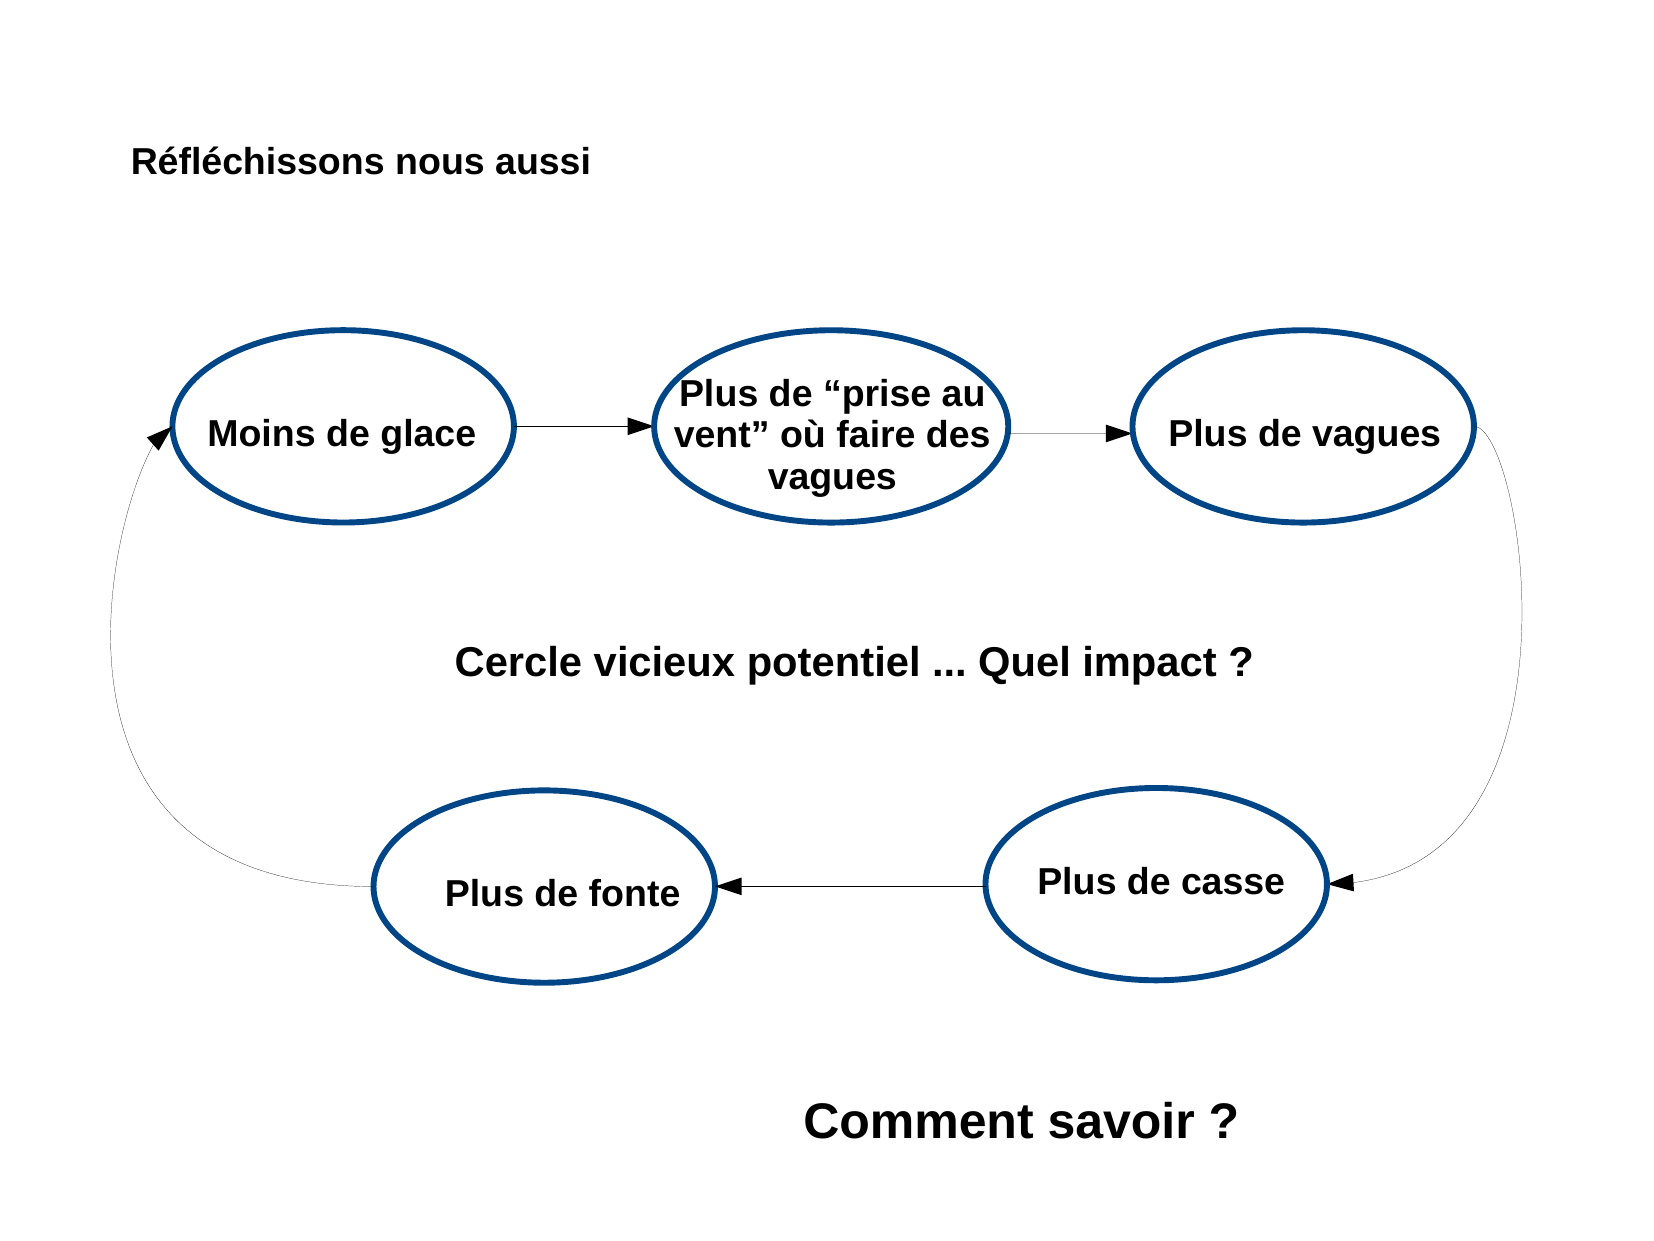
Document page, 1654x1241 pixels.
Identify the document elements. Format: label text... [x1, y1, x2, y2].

text_box Plus de “prise au vent” où faire des vagues [656, 364, 1009, 506]
text_box Moins de glace [192, 405, 498, 463]
text_box [172, 330, 514, 523]
text_box [373, 790, 711, 983]
text_box Plus de fonte [410, 865, 715, 923]
text_box Plus de casse [1008, 853, 1314, 911]
text_box Réfléchissons nous aussi [116, 132, 729, 190]
text_box Comment savoir ? [788, 1085, 1654, 1158]
text_box Plus de vagues [1152, 405, 1458, 463]
text_box Cercle vicieux potentiel ... Quel impact ? [439, 631, 1327, 694]
text_box [696, 330, 966, 364]
text_box [985, 787, 1327, 981]
text_box [1132, 330, 1474, 523]
text_box [731, 506, 931, 523]
